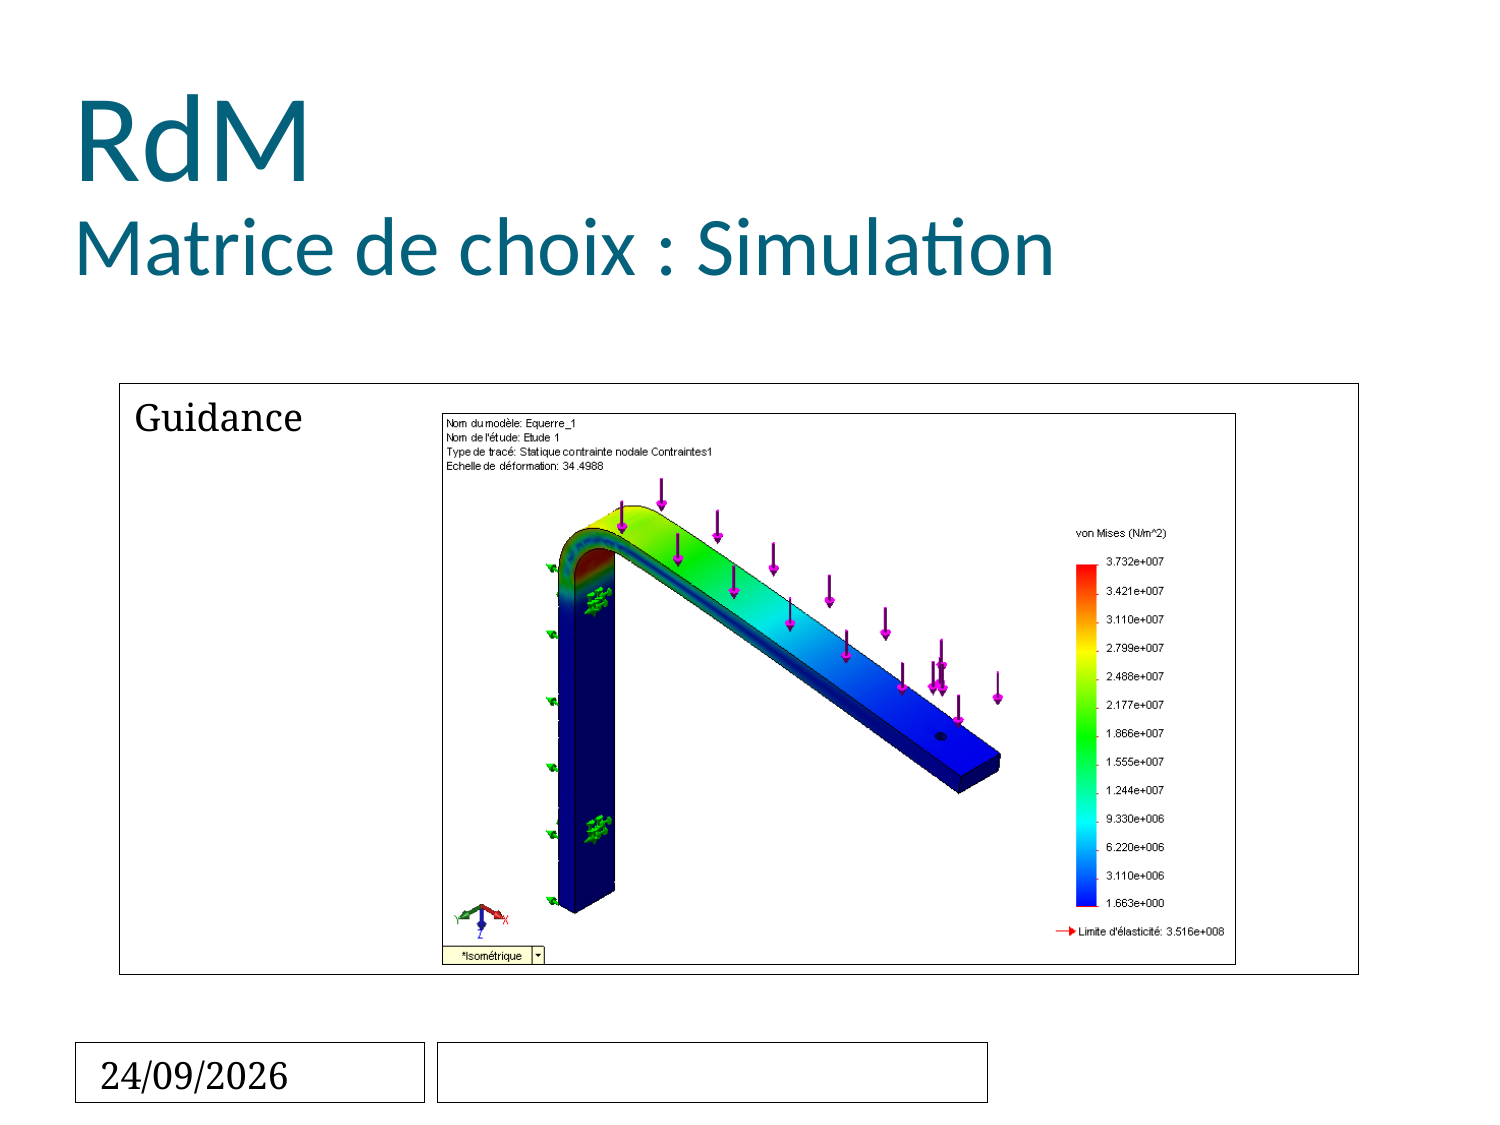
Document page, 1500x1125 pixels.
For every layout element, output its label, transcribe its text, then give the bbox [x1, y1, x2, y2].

title RdM Matrice de choix : Simulation [59, 29, 1447, 355]
text_box Guidance [119, 383, 1359, 975]
picture [442, 413, 1236, 965]
